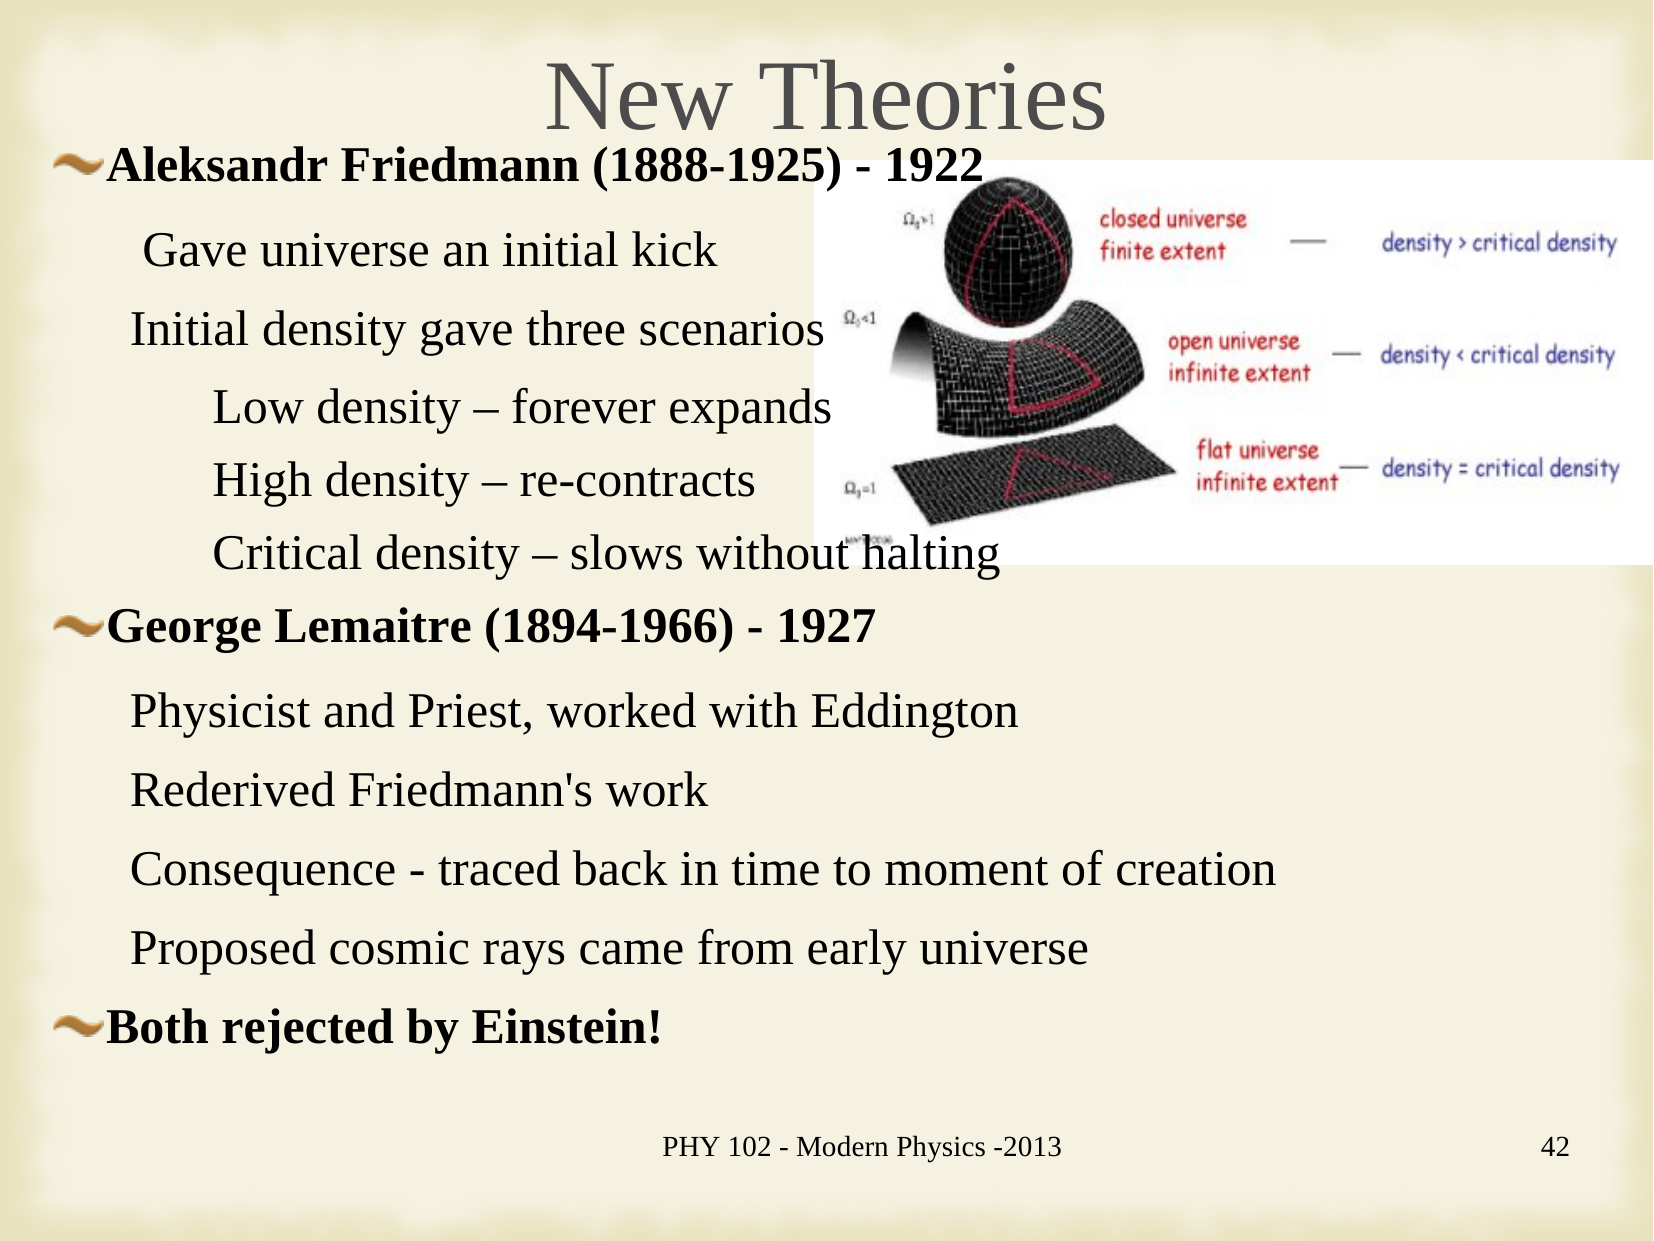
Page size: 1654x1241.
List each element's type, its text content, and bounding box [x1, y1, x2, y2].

title New Theories [82, 0, 1571, 193]
picture [0, 0, 1653, 1241]
list Aleksandr Friedmann (1888-1925) - 1922 Gave universe an initial kick Initial density gave three scenarios Low density – forever expands High density – re-contracts Critical density – slows without halting George Lemaitre (1894-1966) - 1927 Physicist and Priest, worked with Eddington Rederived Friedmann's work Consequence - traced back in time to moment of creation Proposed cosmic rays came from early universe Both rejected by Einstein! [35, 136, 1524, 1067]
